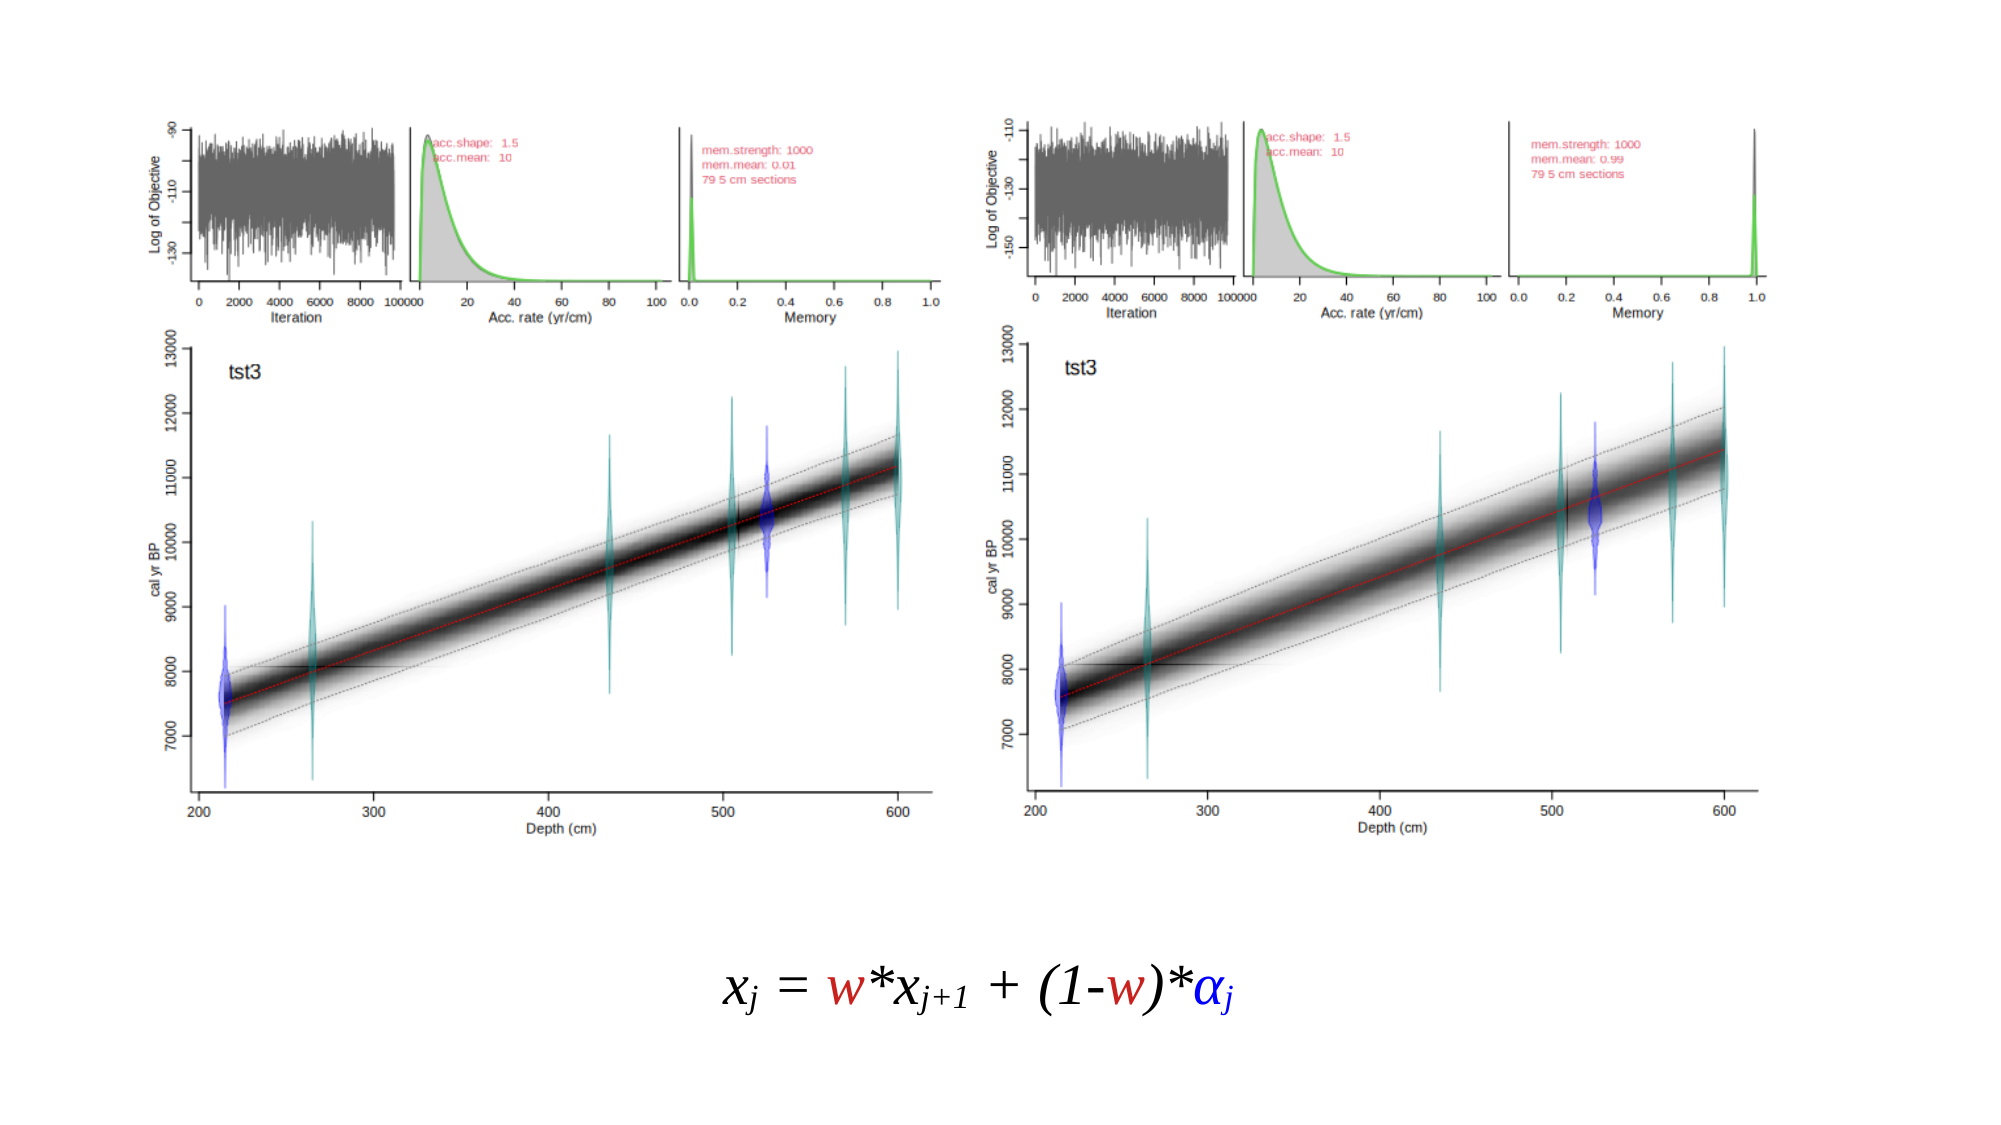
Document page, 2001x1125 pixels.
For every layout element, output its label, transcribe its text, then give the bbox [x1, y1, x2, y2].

picture [981, 112, 1772, 838]
text_box xj = w*xj+1 + (1-w)*αj [708, 944, 1249, 1025]
picture [145, 118, 945, 839]
